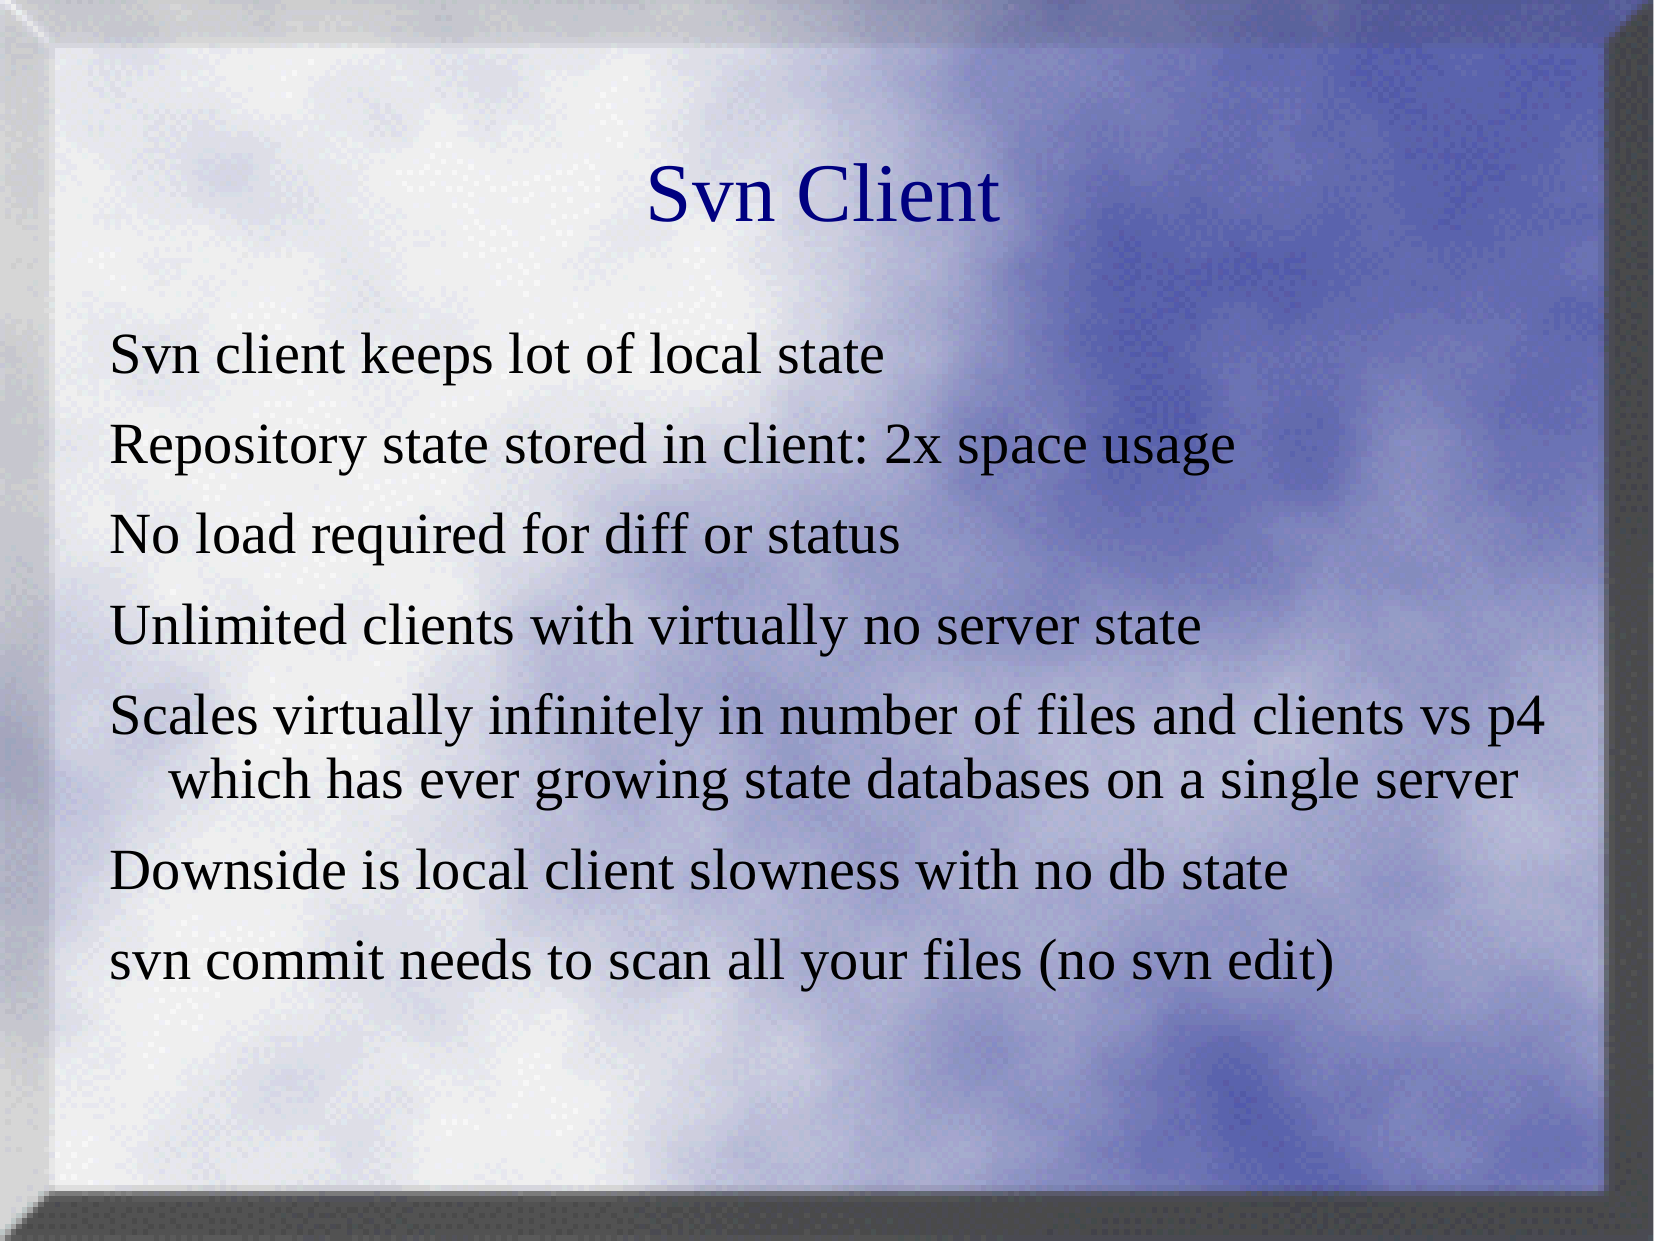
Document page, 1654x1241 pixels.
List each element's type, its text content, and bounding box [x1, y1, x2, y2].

title Svn Client [203, 140, 1443, 247]
list Svn client keeps lot of local state Repository state stored in client: 2x space usage No load required for diff or status Unlimited clients with virtually no server state Scales virtually infinitely in number of files and clients vs p4 which has ever growing state databases on a single server Downside is local client slowness with no db state svn commit needs to scan all your files (no svn edit) [109, 321, 1549, 1057]
picture [0, 0, 1654, 1241]
